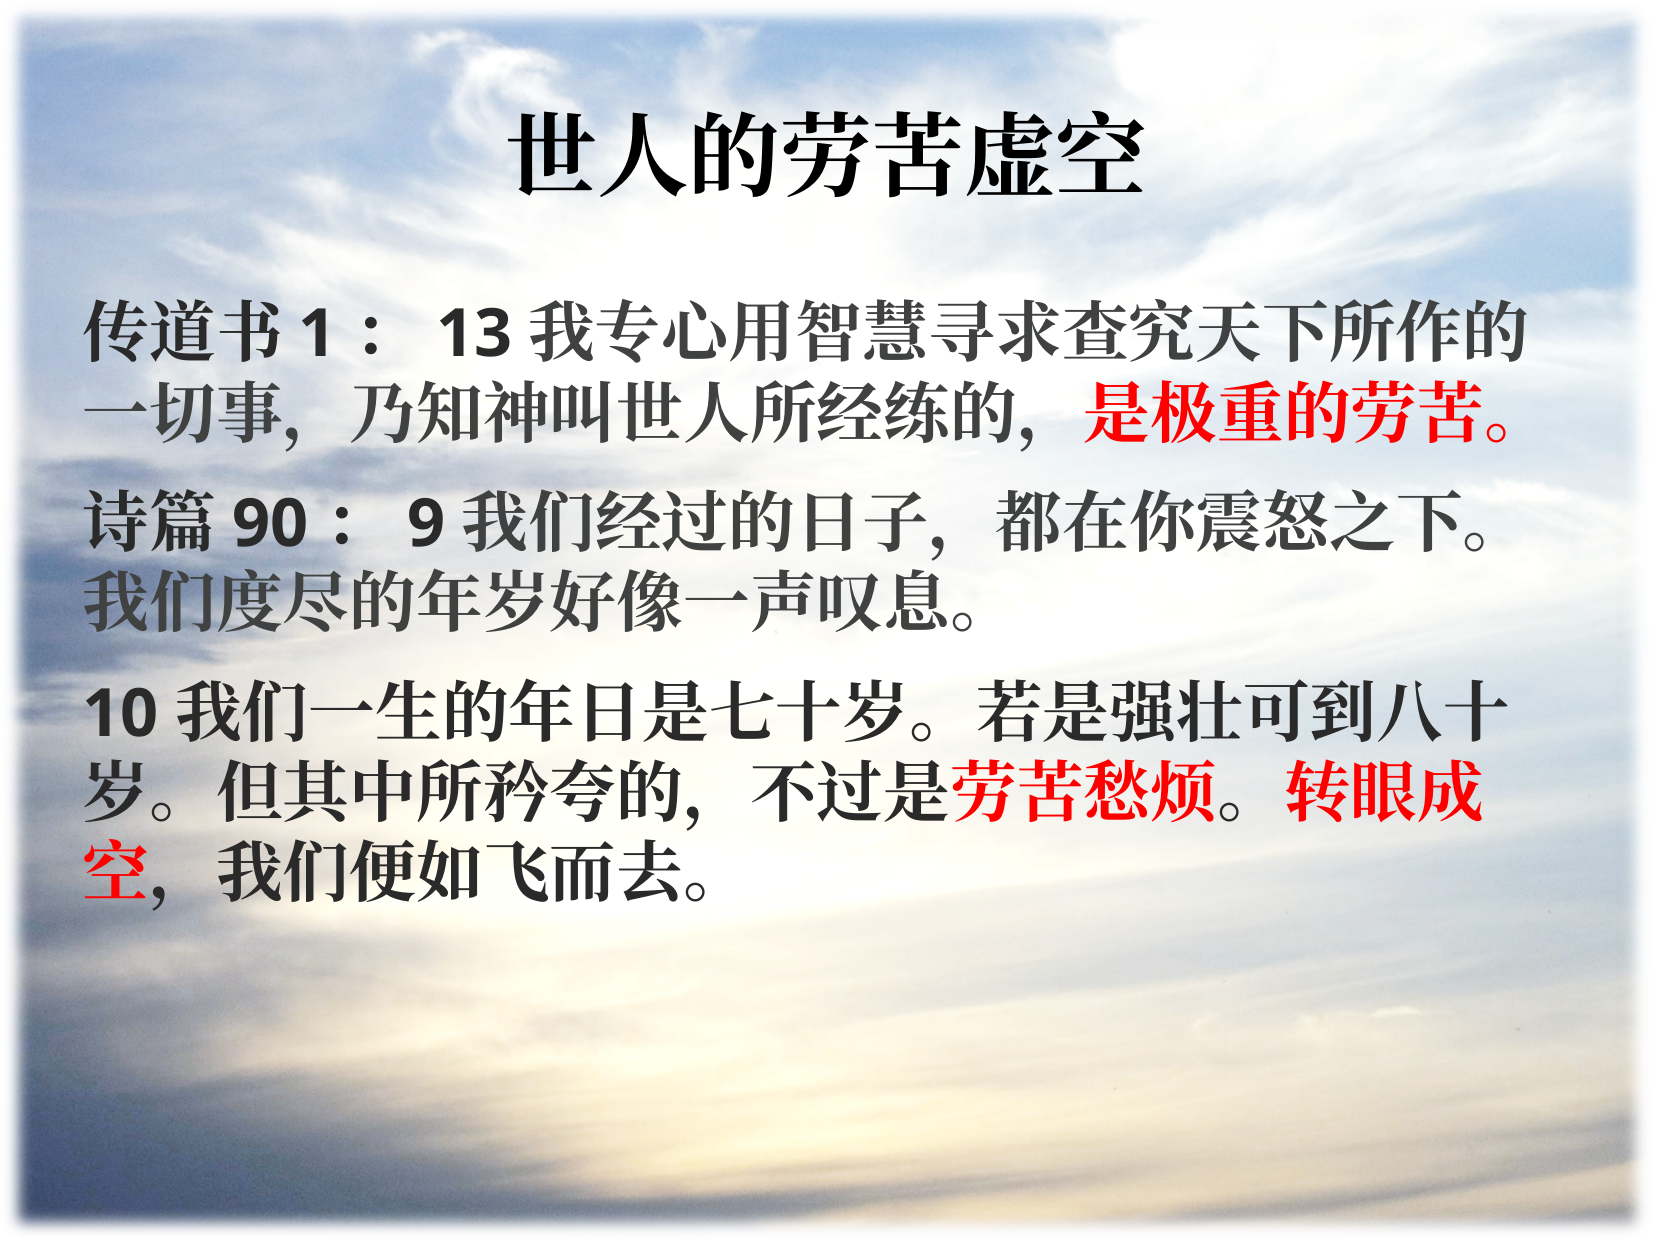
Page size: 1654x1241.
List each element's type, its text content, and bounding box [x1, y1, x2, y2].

picture [0, 0, 1654, 1241]
list 传道书1：13我专心用智慧寻求查究天下所作的一切事，乃知神叫世人所经练的，是极重的劳苦。 诗篇90：9我们经过的日子，都在你震怒之下。我们度尽的年岁好像一声叹息。 10我们一生的年日是七十岁。若是强壮可到八十岁。但其中所矜夸的，不过是劳苦愁烦。转眼成空，我们便如飞而去。 [82, 290, 1571, 1109]
title 世人的劳苦虚空 [82, 49, 1571, 257]
